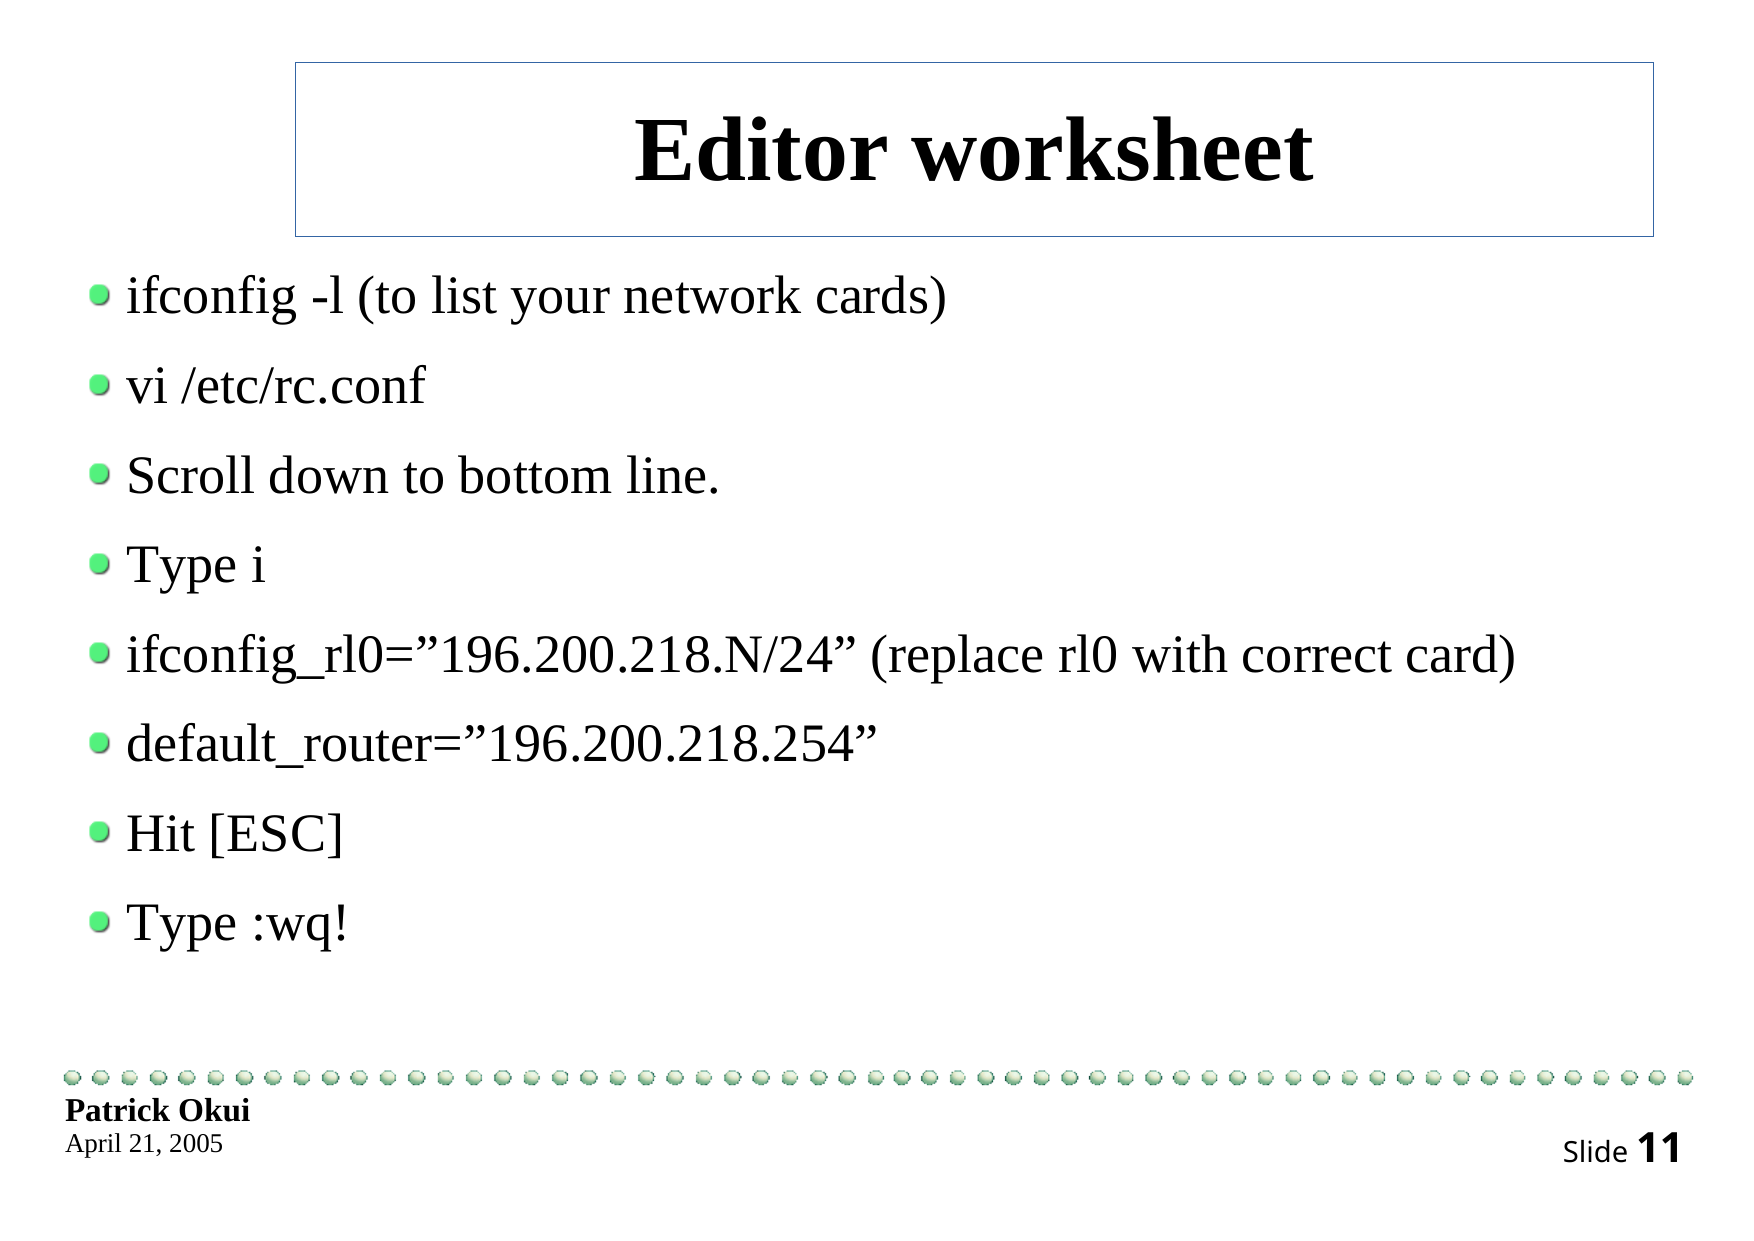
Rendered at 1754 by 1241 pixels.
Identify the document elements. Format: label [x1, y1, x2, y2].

picture [88, 910, 112, 935]
picture [88, 820, 112, 845]
picture [88, 283, 112, 308]
picture [88, 462, 112, 487]
picture [59, 1069, 1695, 1087]
picture [88, 373, 112, 398]
picture [88, 641, 112, 666]
picture [88, 552, 112, 577]
picture [88, 731, 112, 756]
